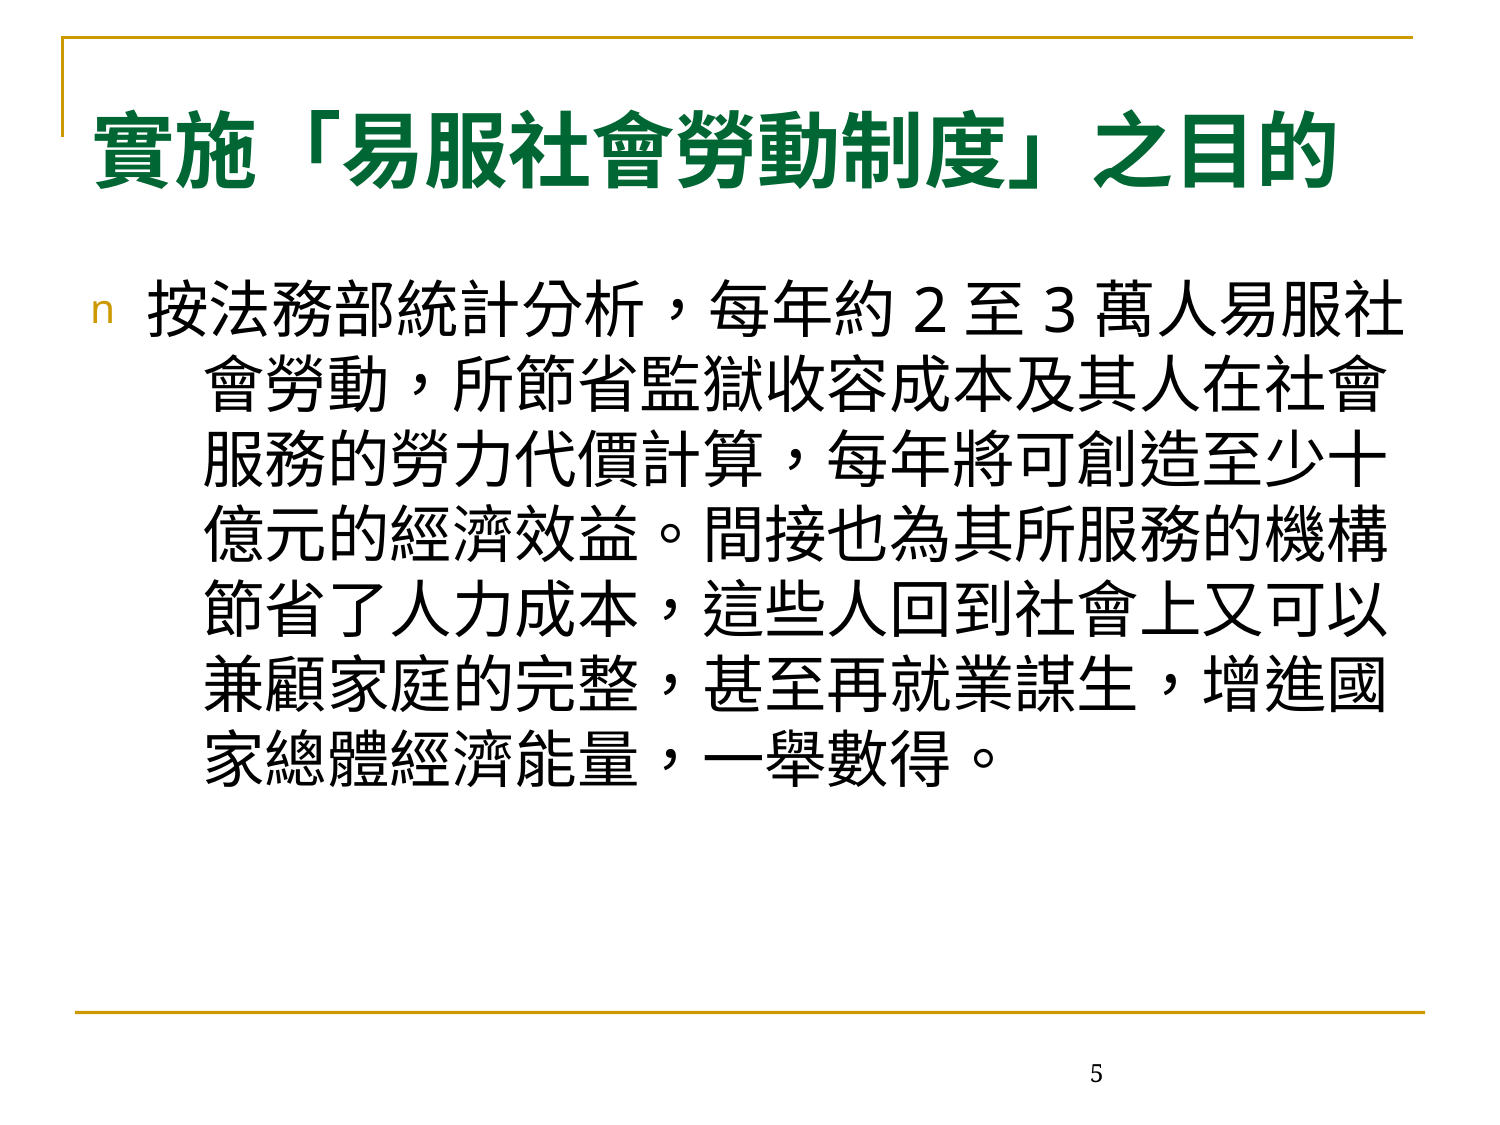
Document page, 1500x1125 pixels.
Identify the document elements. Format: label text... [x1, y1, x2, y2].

title 實施「易服社會勞動制度」之目的 [76, 90, 1427, 278]
list 按法務部統計分析，每年約2至3萬人易服社會勞動，所節省監獄收容成本及其人在社會服務的勞力代價計算，每年將可創造至少十億元的經濟效益。間接也為其所服務的機構節省了人力成本，這些人回到社會上又可以兼顧家庭的完整，甚至再就業謀生，增進國家總體經濟能量，一舉數得。 [75, 262, 1426, 1006]
text_box [1074, 1024, 1426, 1100]
